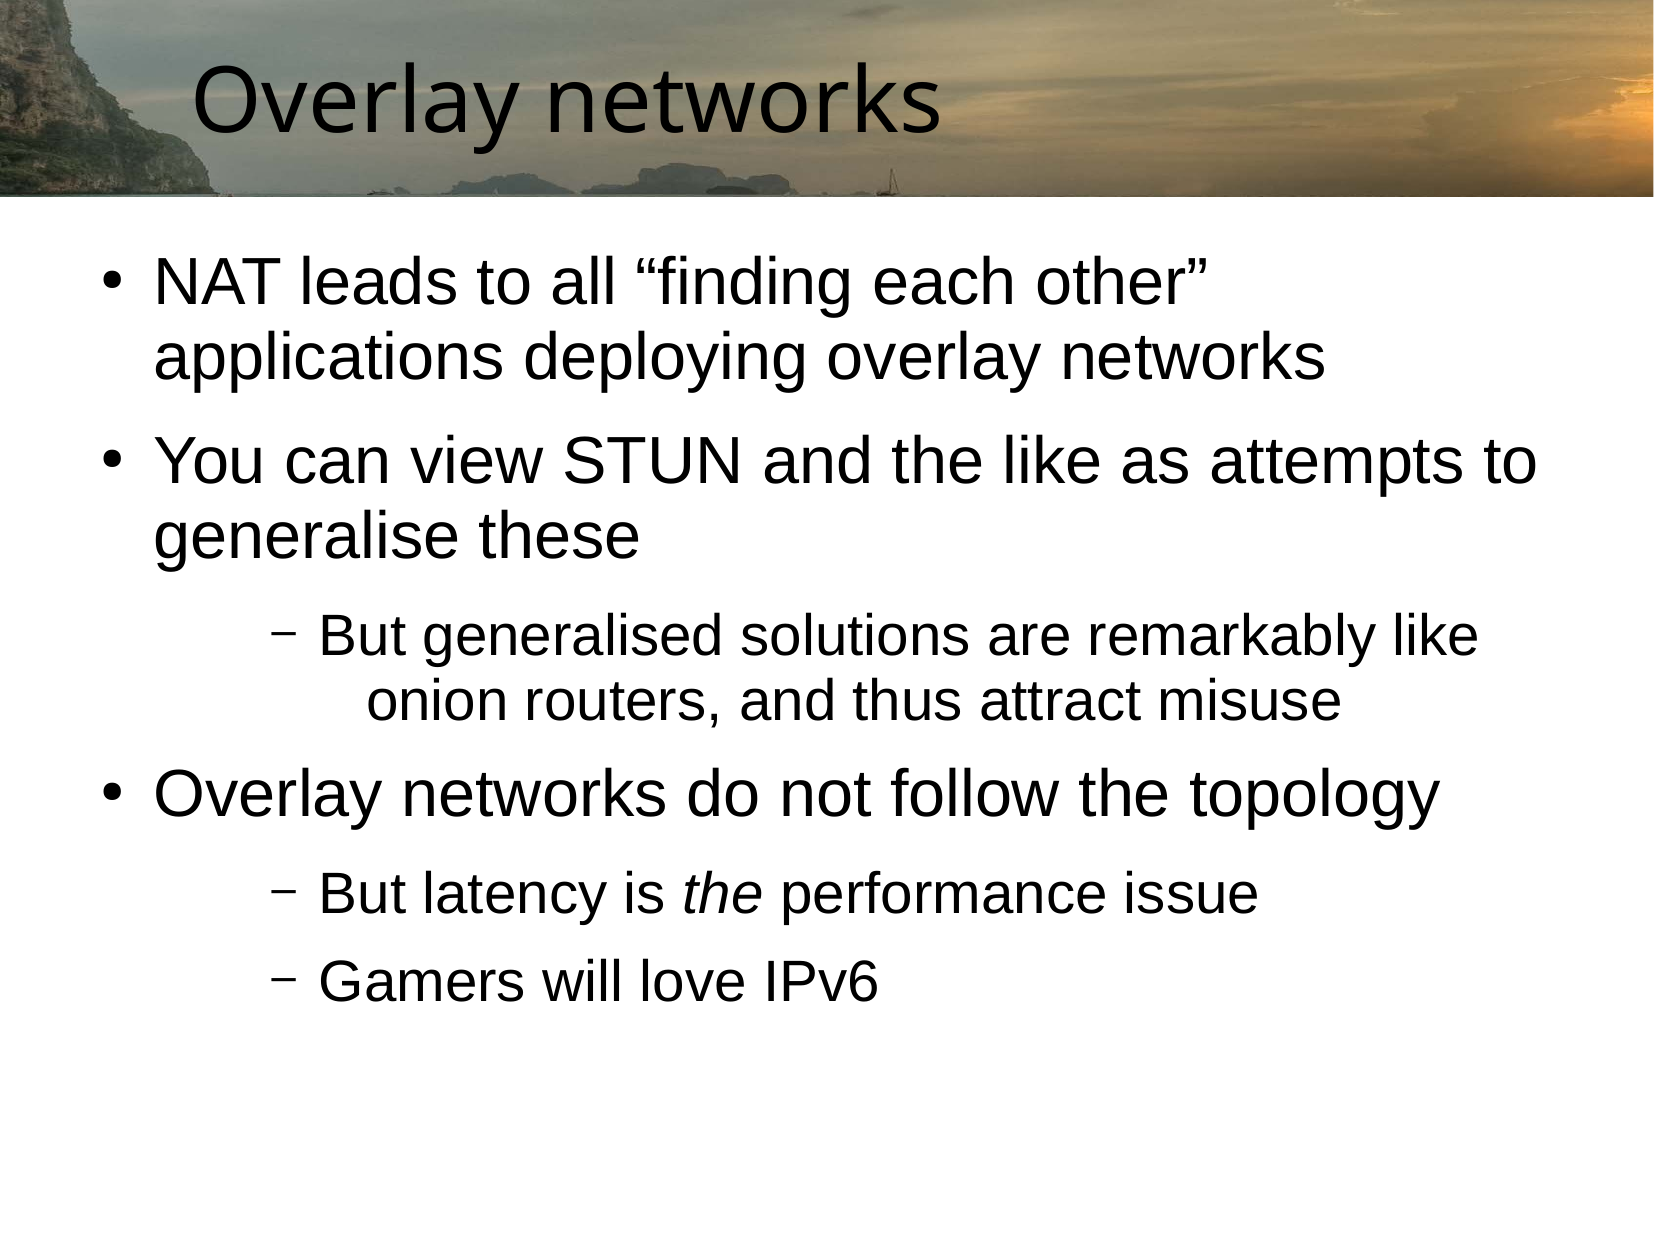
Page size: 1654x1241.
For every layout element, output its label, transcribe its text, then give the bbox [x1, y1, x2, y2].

list NAT leads to all “finding each other” applications deploying overlay networks You can view STUN and the like as attempts to generalise these But generalised solutions are remarkably like onion routers, and thus attract misuse Overlay networks do not follow the topology But latency is the performance issue Gamers will love IPv6 [82, 244, 1571, 1210]
title Overlay networks [190, 7, 1571, 186]
picture [0, 0, 1654, 197]
